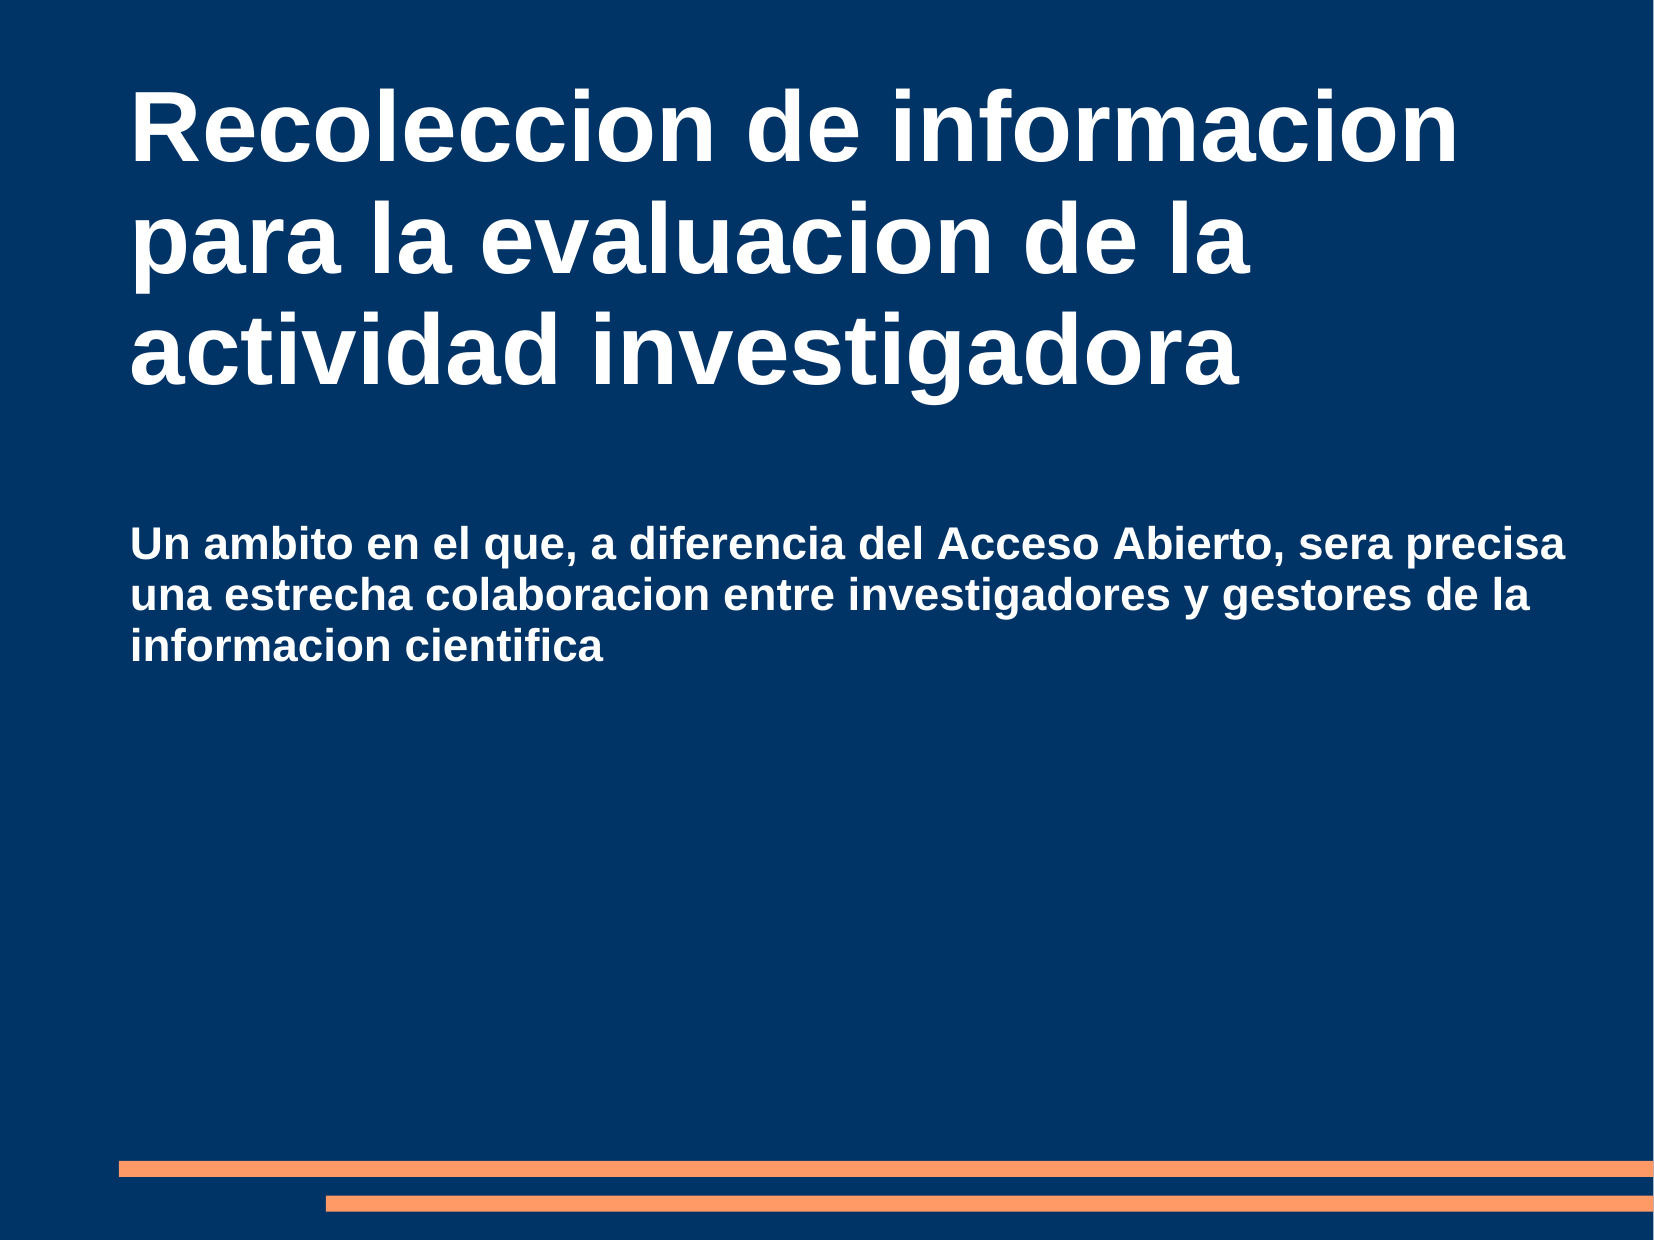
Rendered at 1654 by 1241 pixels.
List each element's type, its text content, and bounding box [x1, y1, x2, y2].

text_box Recoleccion de informacion para la evaluacion de la actividad investigadora Un ambito en el que, a diferencia del Acceso Abierto, sera precisa una estrecha colaboracion entre investigadores y gestores de la informacion cientifica [129, 70, 1580, 675]
